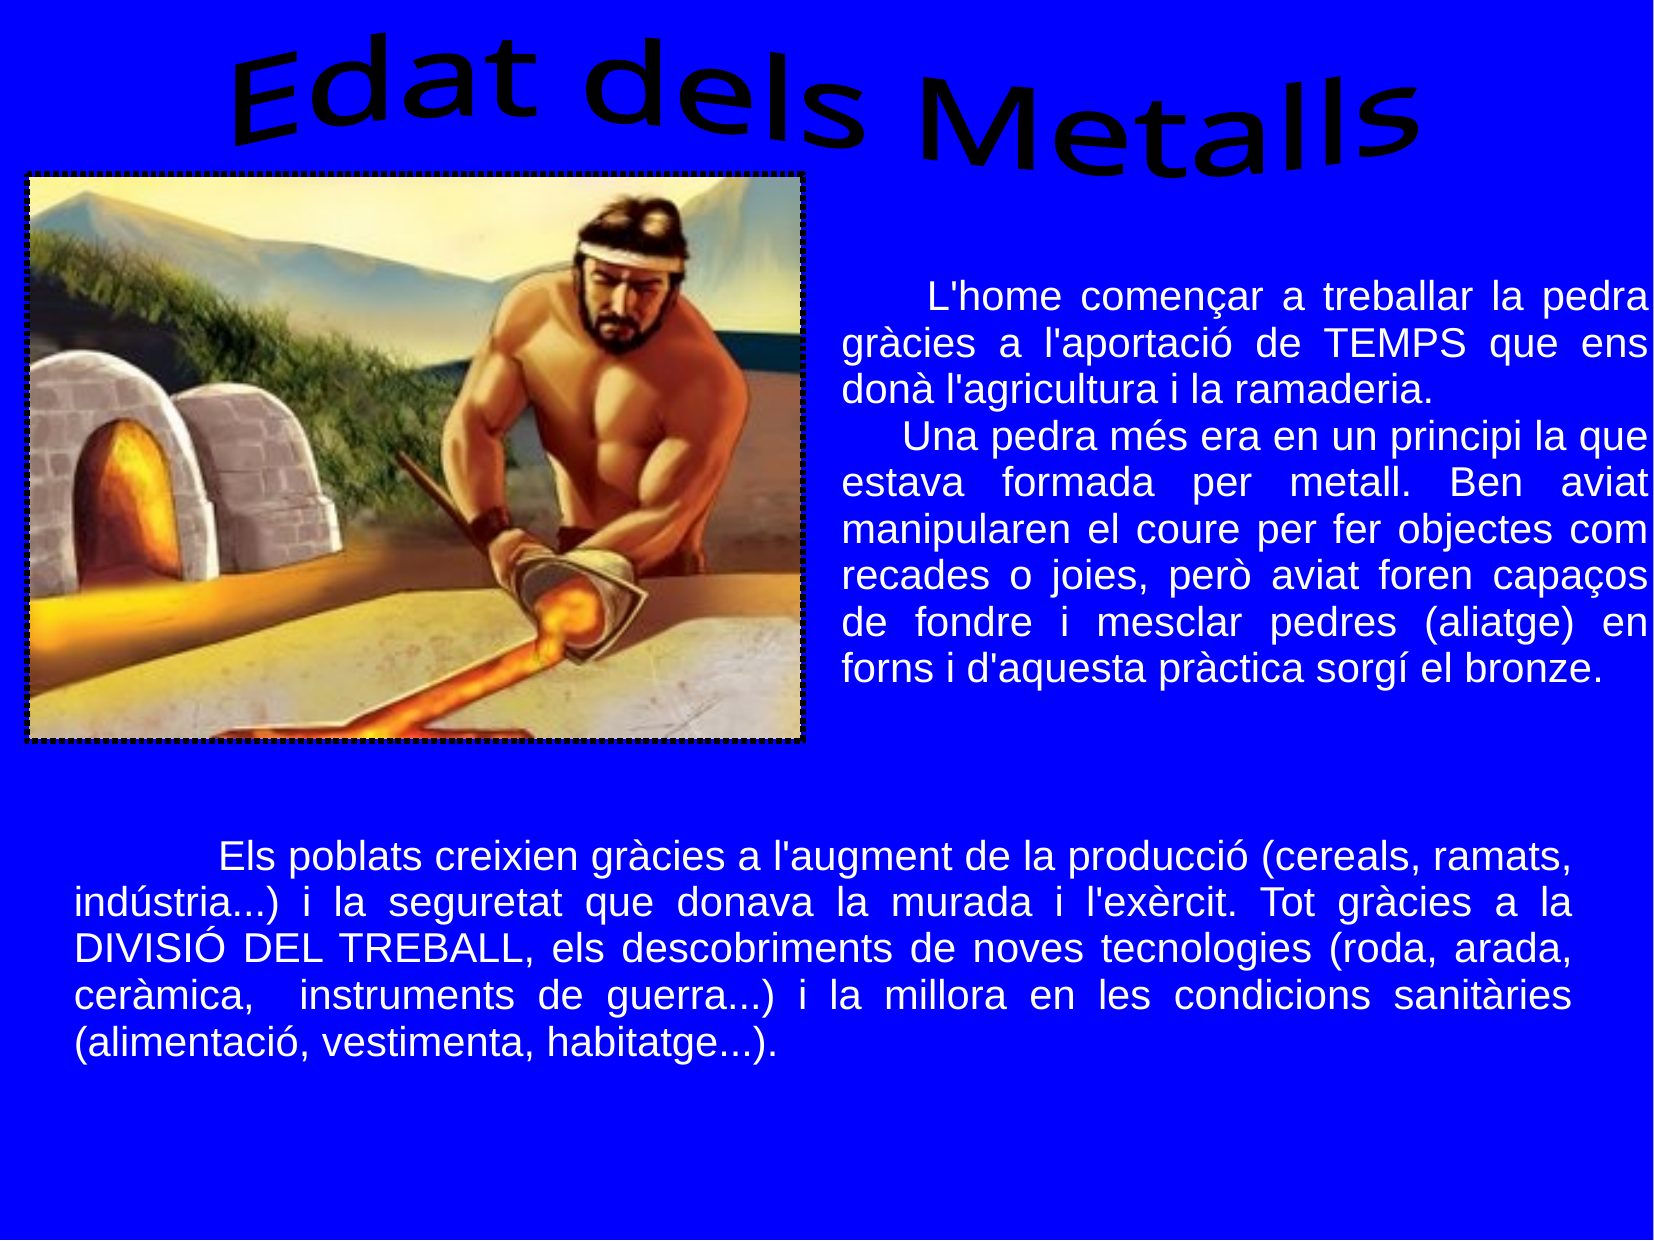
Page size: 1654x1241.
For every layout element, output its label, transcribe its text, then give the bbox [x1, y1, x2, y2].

picture [29, 177, 801, 739]
text_box Edat dels Metalls [312, 33, 385, 126]
text_box Edat dels Metalls [586, 38, 660, 125]
text_box Edat dels Metalls [1326, 77, 1340, 165]
text_box Edat dels Metalls [924, 77, 1033, 170]
text_box Edat dels Metalls [1360, 88, 1418, 157]
text_box Edat dels Metalls [804, 84, 864, 148]
text_box Edat dels Metalls [1287, 82, 1301, 170]
text_box Els poblats creixien gràcies a l'augment de la producció (cereals, ramats, indústria...) i la seguretat que donava la murada i l'exèrcit. Tot gràcies a la DIVISIÓ DEL TREBALL, els descobriments de noves tecnologies (roda, arada, ceràmica, instruments de guerra...) i la millora en les condicions sanitàries (alimentació, vestimenta, habitatge...). [59, 824, 1595, 1074]
text_box Edat dels Metalls [680, 69, 751, 134]
text_box Edat dels Metalls [1195, 112, 1263, 177]
text_box L'home començar a treballar la pedra gràcies a l'aportació de TEMPS que ens donà l'agricultura i la ramaderia. Una pedra més era en un principi la que estava formada per metall. Ben aviat manipularen el coure per fer objectes com recades o joies, però aviat foren capaços de fondre i mesclar pedres (aliatge) en forns i d'aquesta pràctica sorgí el bronze. [826, 265, 1654, 702]
text_box Edat dels Metalls [486, 40, 536, 117]
text_box Edat dels Metalls [1135, 101, 1186, 178]
text_box Edat dels Metalls [405, 54, 472, 118]
text_box Edat dels Metalls [236, 51, 296, 146]
text_box Edat dels Metalls [770, 52, 785, 141]
text_box Edat dels Metalls [1055, 111, 1126, 176]
